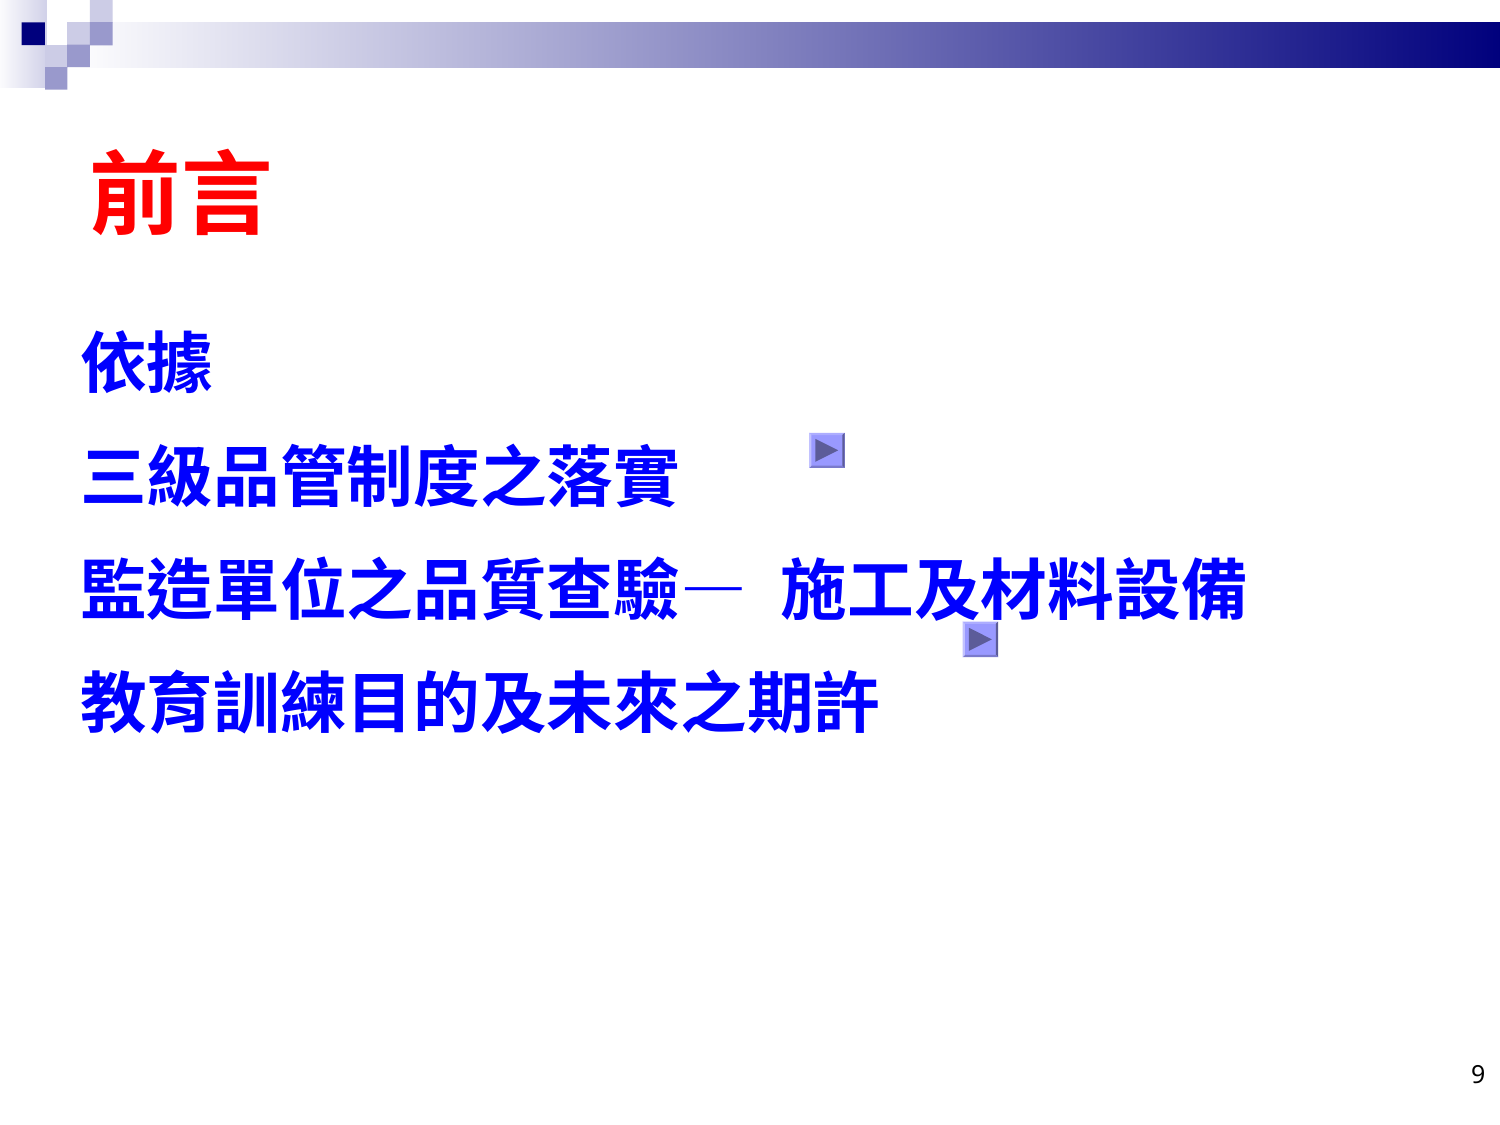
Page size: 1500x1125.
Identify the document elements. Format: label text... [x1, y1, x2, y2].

text_box <number> [1149, 1025, 1500, 1101]
text_box [811, 432, 845, 468]
text_box [963, 621, 999, 658]
list 依據 三級品管制度之落實 監造單位之品質查驗— 施工及材料設備 教育訓練目的及未來之期許 [65, 302, 1415, 941]
title 前言 [74, 75, 1426, 300]
